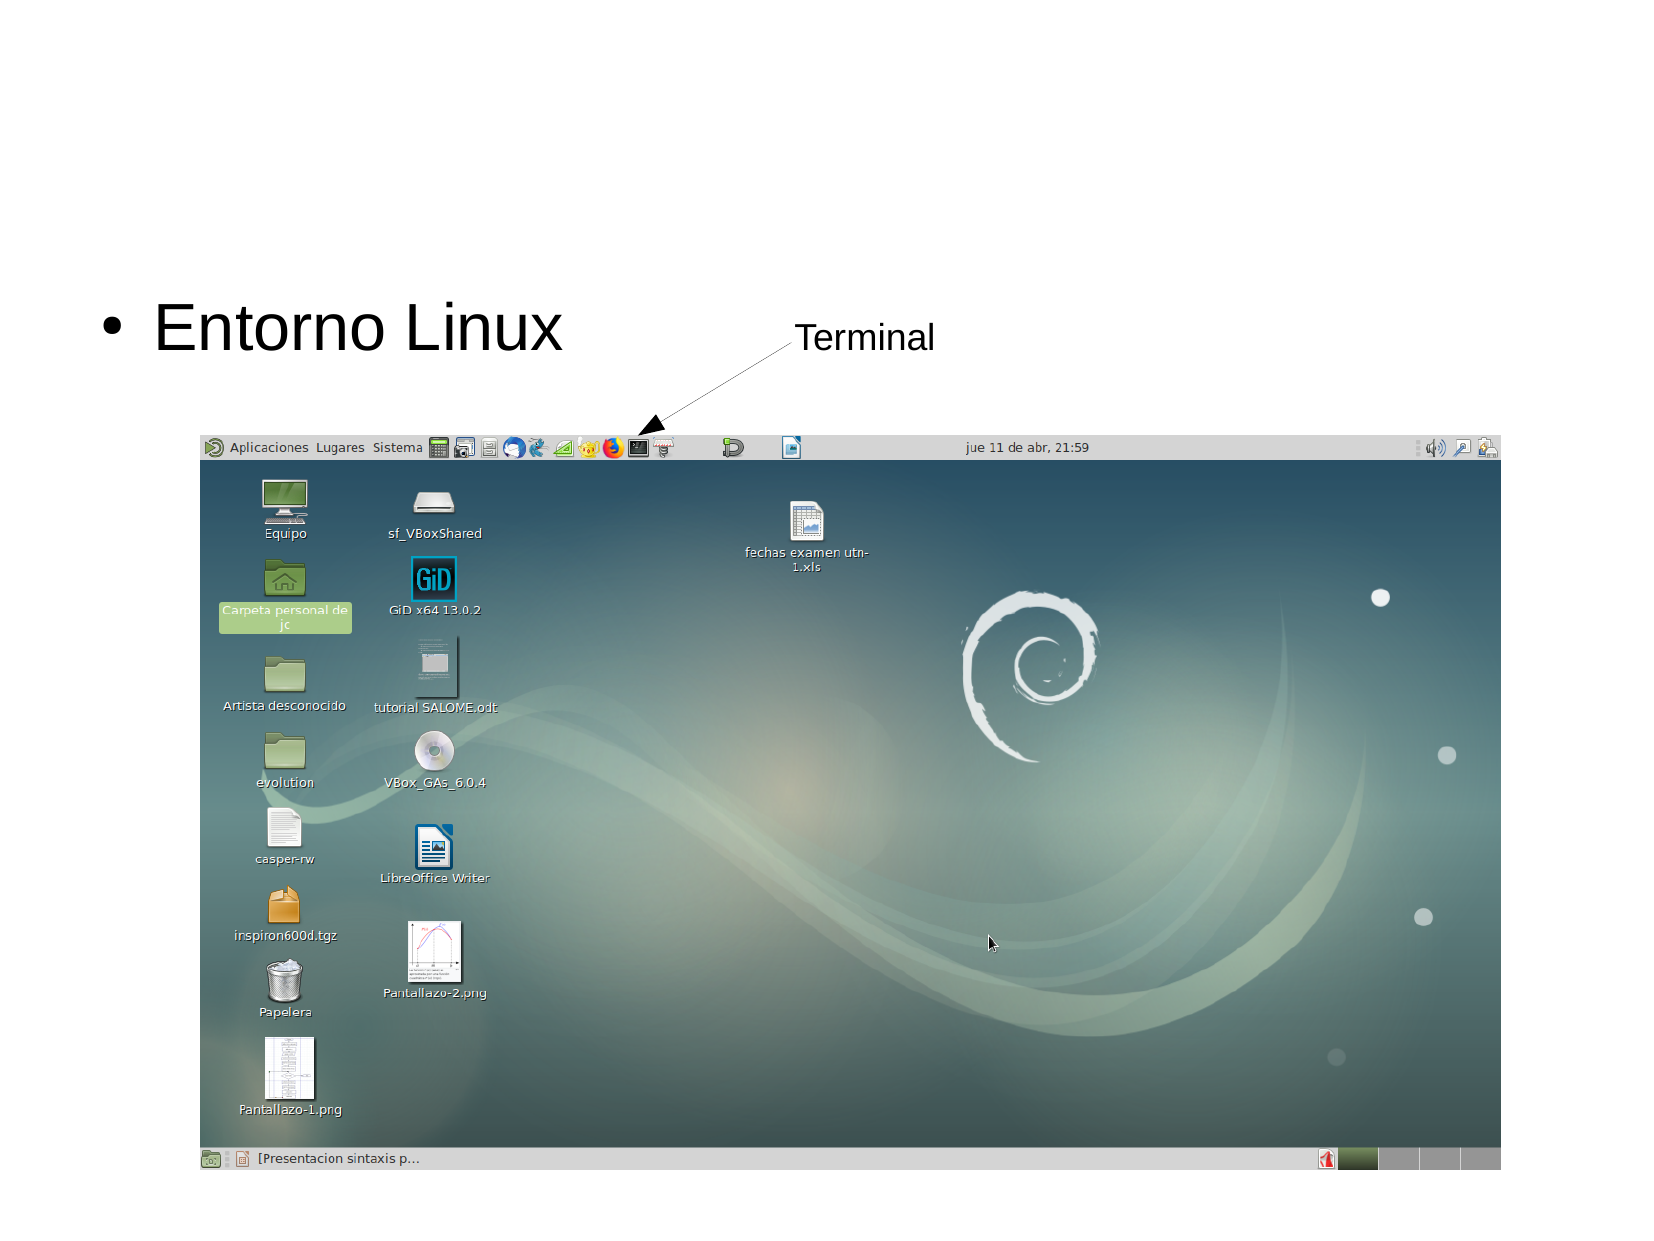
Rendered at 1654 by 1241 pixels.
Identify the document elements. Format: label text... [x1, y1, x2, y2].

text_box Terminal [779, 309, 1123, 367]
picture [200, 435, 1501, 1170]
list Entorno Linux [82, 290, 1571, 1010]
